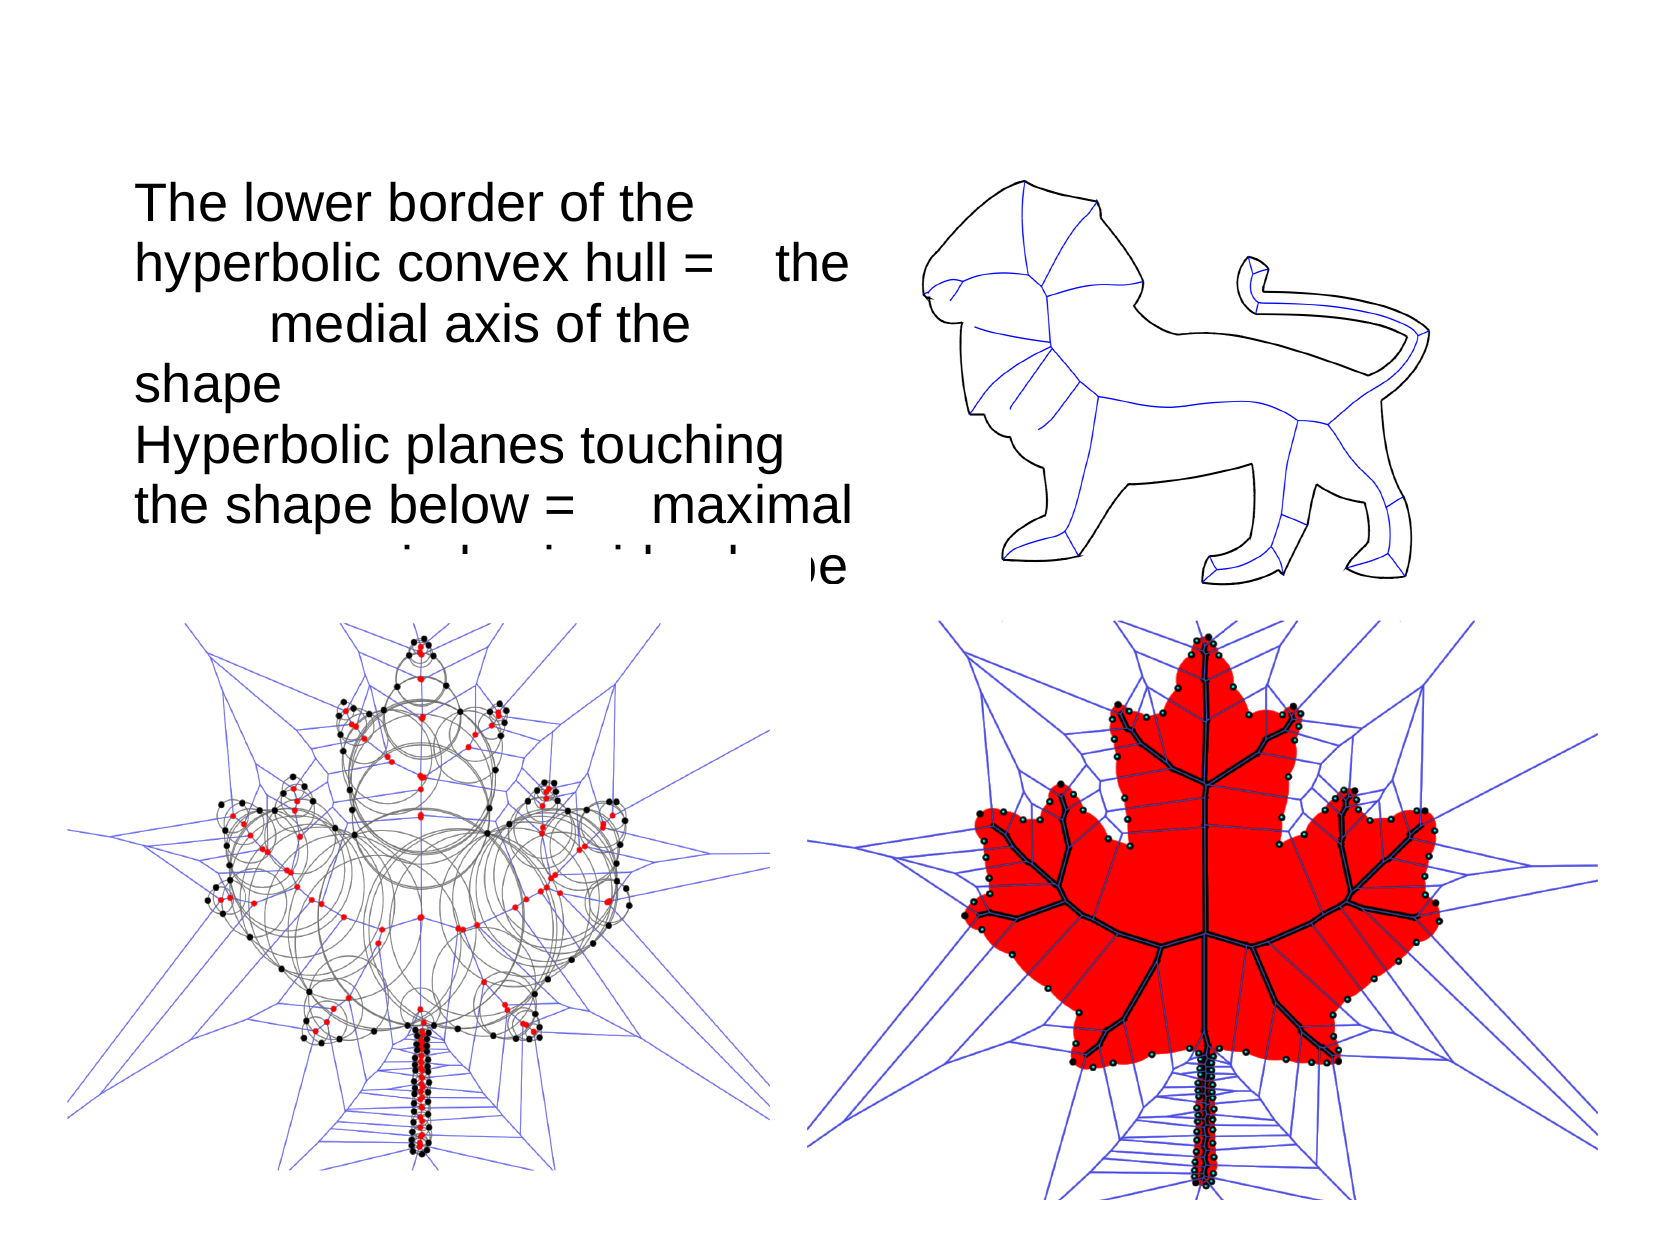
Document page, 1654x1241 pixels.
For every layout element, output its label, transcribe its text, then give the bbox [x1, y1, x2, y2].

text_box The lower border of the hyperbolic convex hull = the medial axis of the shape Hyperbolic planes touching the shape below = maximal circles inside shape [120, 165, 871, 544]
picture [48, 119, 1602, 1201]
